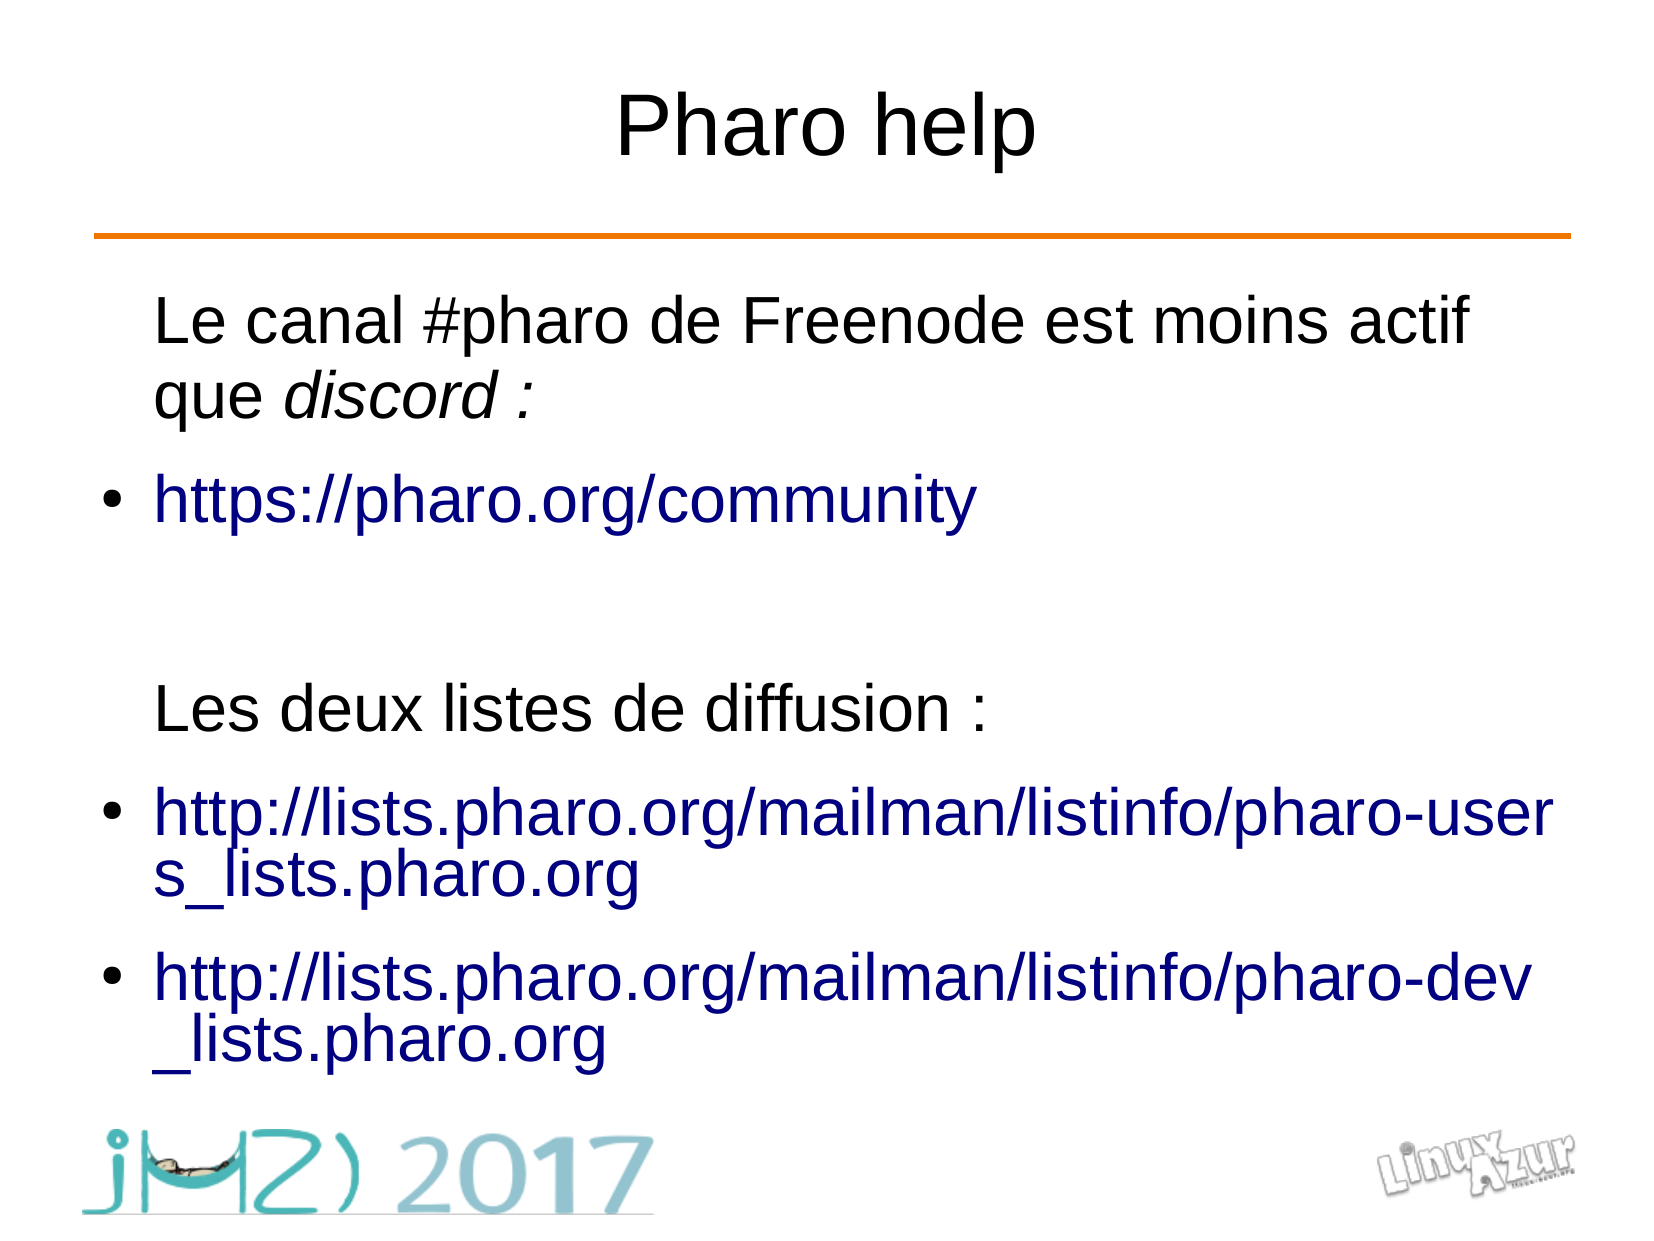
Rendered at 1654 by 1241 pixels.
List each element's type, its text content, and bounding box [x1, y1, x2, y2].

list Le canal #pharo de Freenode est moins actif que discord : https://pharo.org/community Les deux listes de diffusion : http://lists.pharo.org/mailman/listinfo/pharo-users_lists.pharo.org http://lists.pharo.org/mailman/listinfo/pharo-dev_lists.pharo.org [82, 283, 1571, 1063]
title Pharo help [82, 49, 1571, 201]
picture [1346, 1115, 1600, 1211]
picture [82, 1129, 655, 1216]
